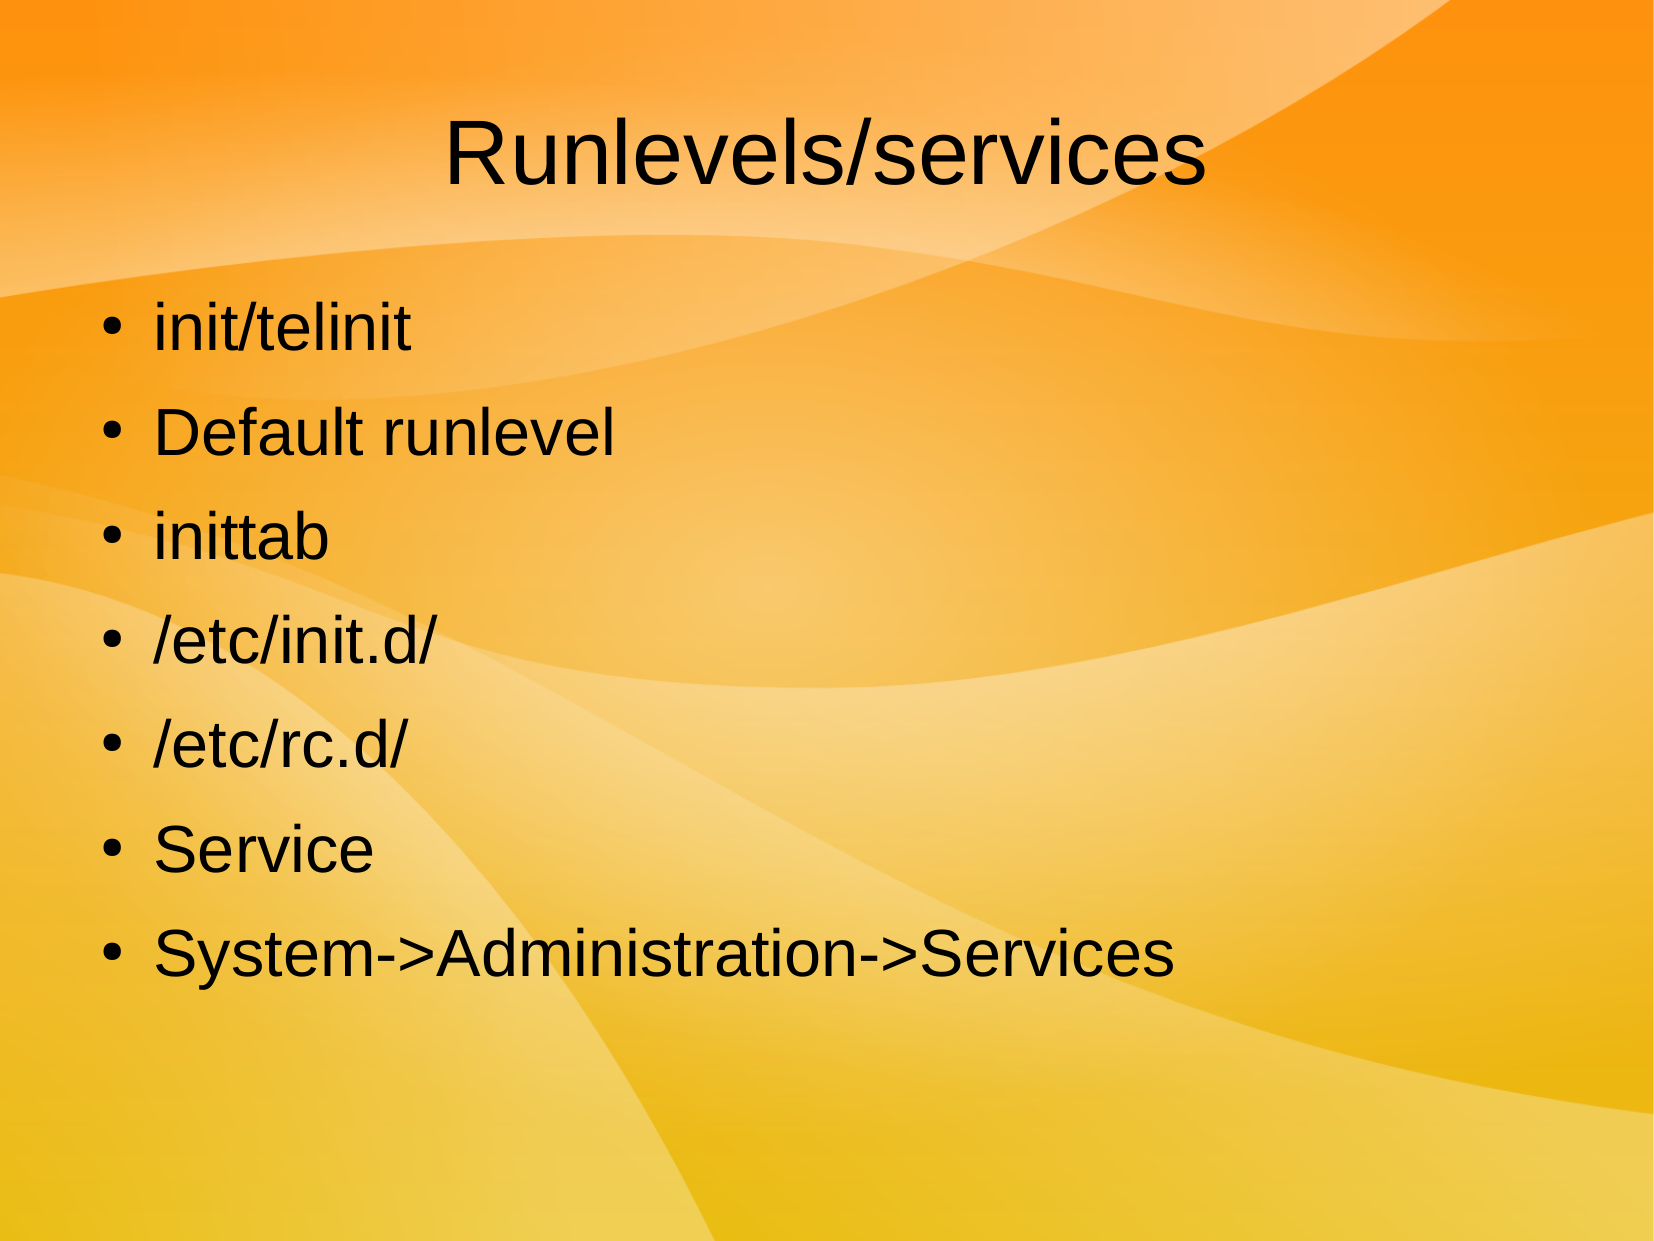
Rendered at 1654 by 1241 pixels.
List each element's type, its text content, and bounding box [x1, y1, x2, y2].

list init/telinit Default runlevel inittab /etc/init.d/ /etc/rc.d/ Service System->Administration->Services [82, 290, 1571, 1094]
picture [0, 0, 1654, 1241]
title Runlevels/services [82, 56, 1571, 250]
